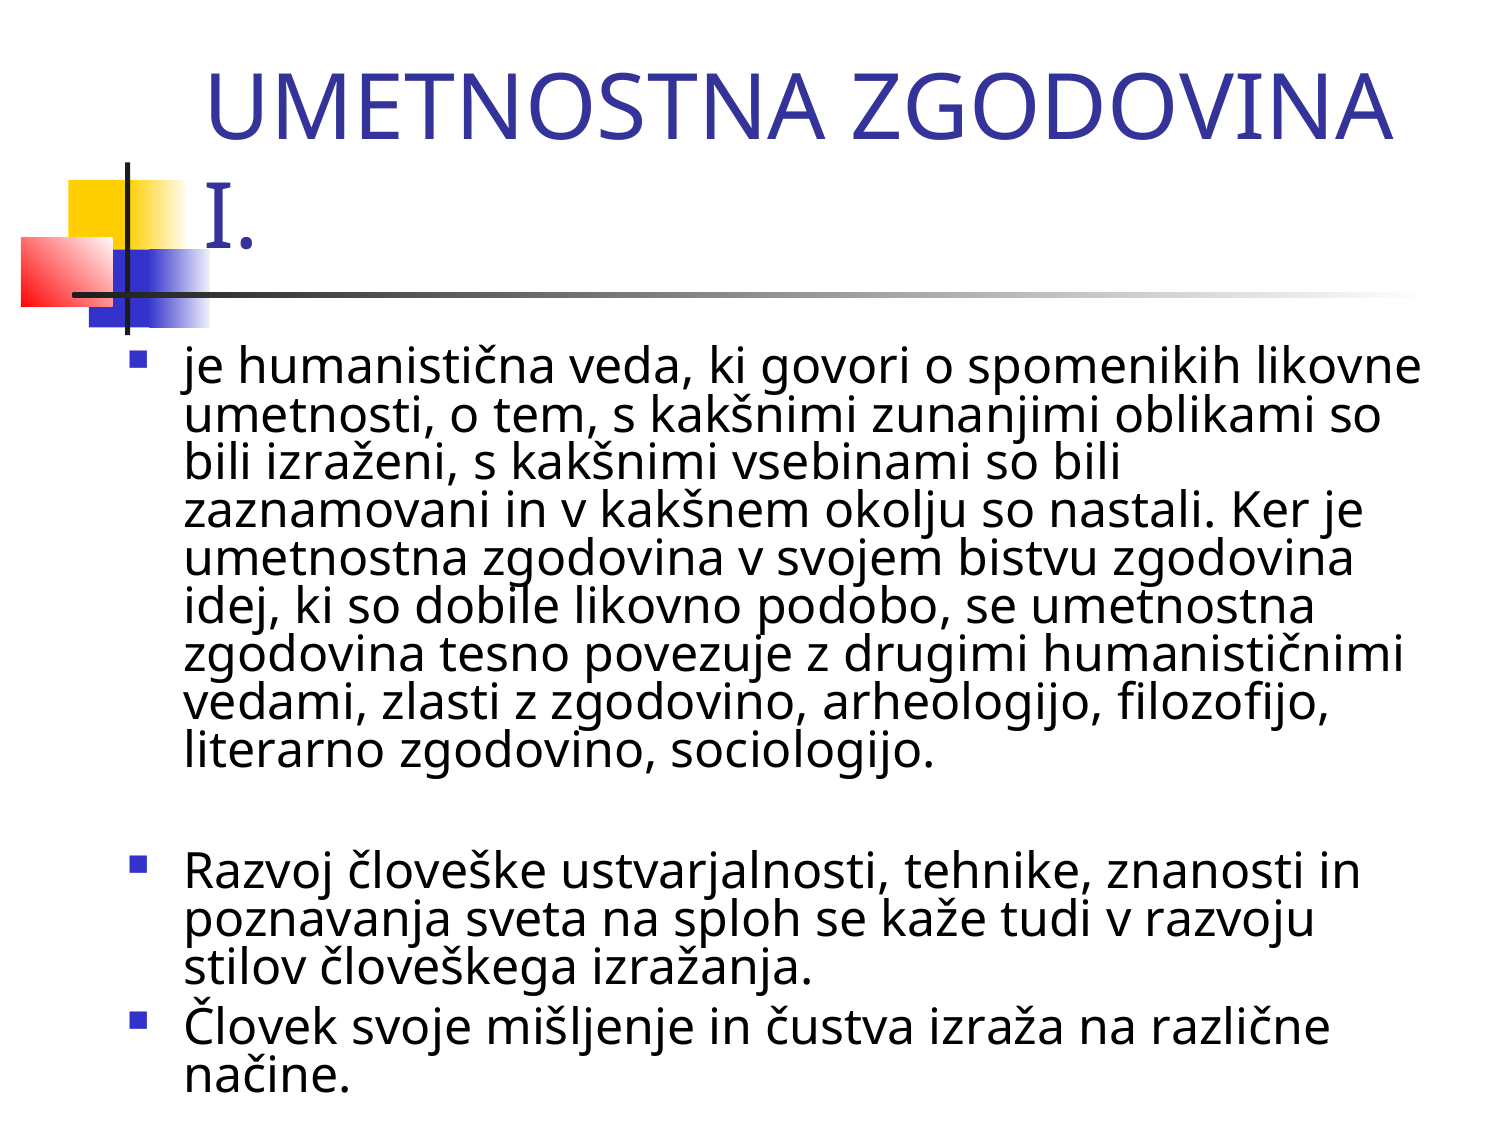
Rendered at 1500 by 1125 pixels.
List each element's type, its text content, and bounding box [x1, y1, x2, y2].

list je humanistična veda, ki govori o spomenikih likovne umetnosti, o tem, s kakšnimi zunanjimi oblikami so bili izraženi, s kakšnimi vsebinami so bili zaznamovani in v kakšnem okolju so nastali. Ker je umetnostna zgodovina v svojem bistvu zgodovina idej, ki so dobile likovno podobo, se umetnostna zgodovina tesno povezuje z drugimi humanističnimi vedami, zlasti z zgodovino, arheologijo, filozofijo, literarno zgodovino, sociologijo. Razvoj človeške ustvarjalnosti, tehnike, znanosti in poznavanja sveta na sploh se kaže tudi v razvoju stilov človeškega izražanja. Človek svoje mišljenje in čustva izraža na različne načine. [112, 338, 1459, 1014]
title UMETNOSTNA ZGODOVINA I. [188, 35, 1468, 276]
